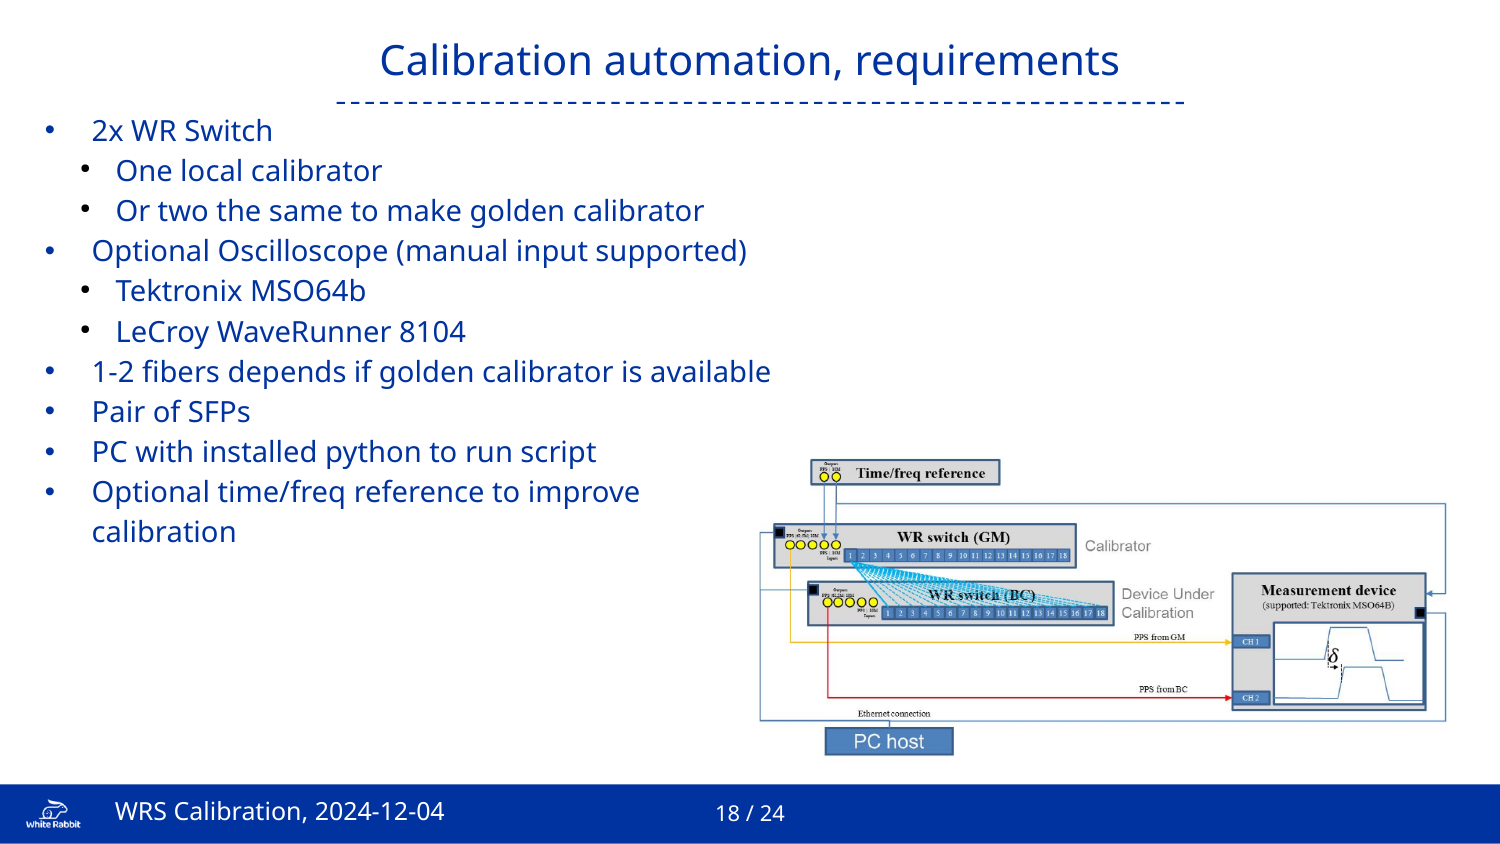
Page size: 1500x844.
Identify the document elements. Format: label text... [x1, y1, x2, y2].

text_box 2x WR Switch One local calibrator Or two the same to make golden calibrator Optional Oscilloscope (manual input supported) Tektronix MSO64b LeCroy WaveRunner 8104 1-2 fibers depends if golden calibrator is available Pair of SFPs PC with installed python to run script Optional time/freq reference to improve calibration [30, 99, 1477, 557]
slide_number <number> / 24 [0, 791, 1500, 837]
picture [738, 442, 1477, 764]
title Calibration automation, requirements [0, 0, 1500, 117]
